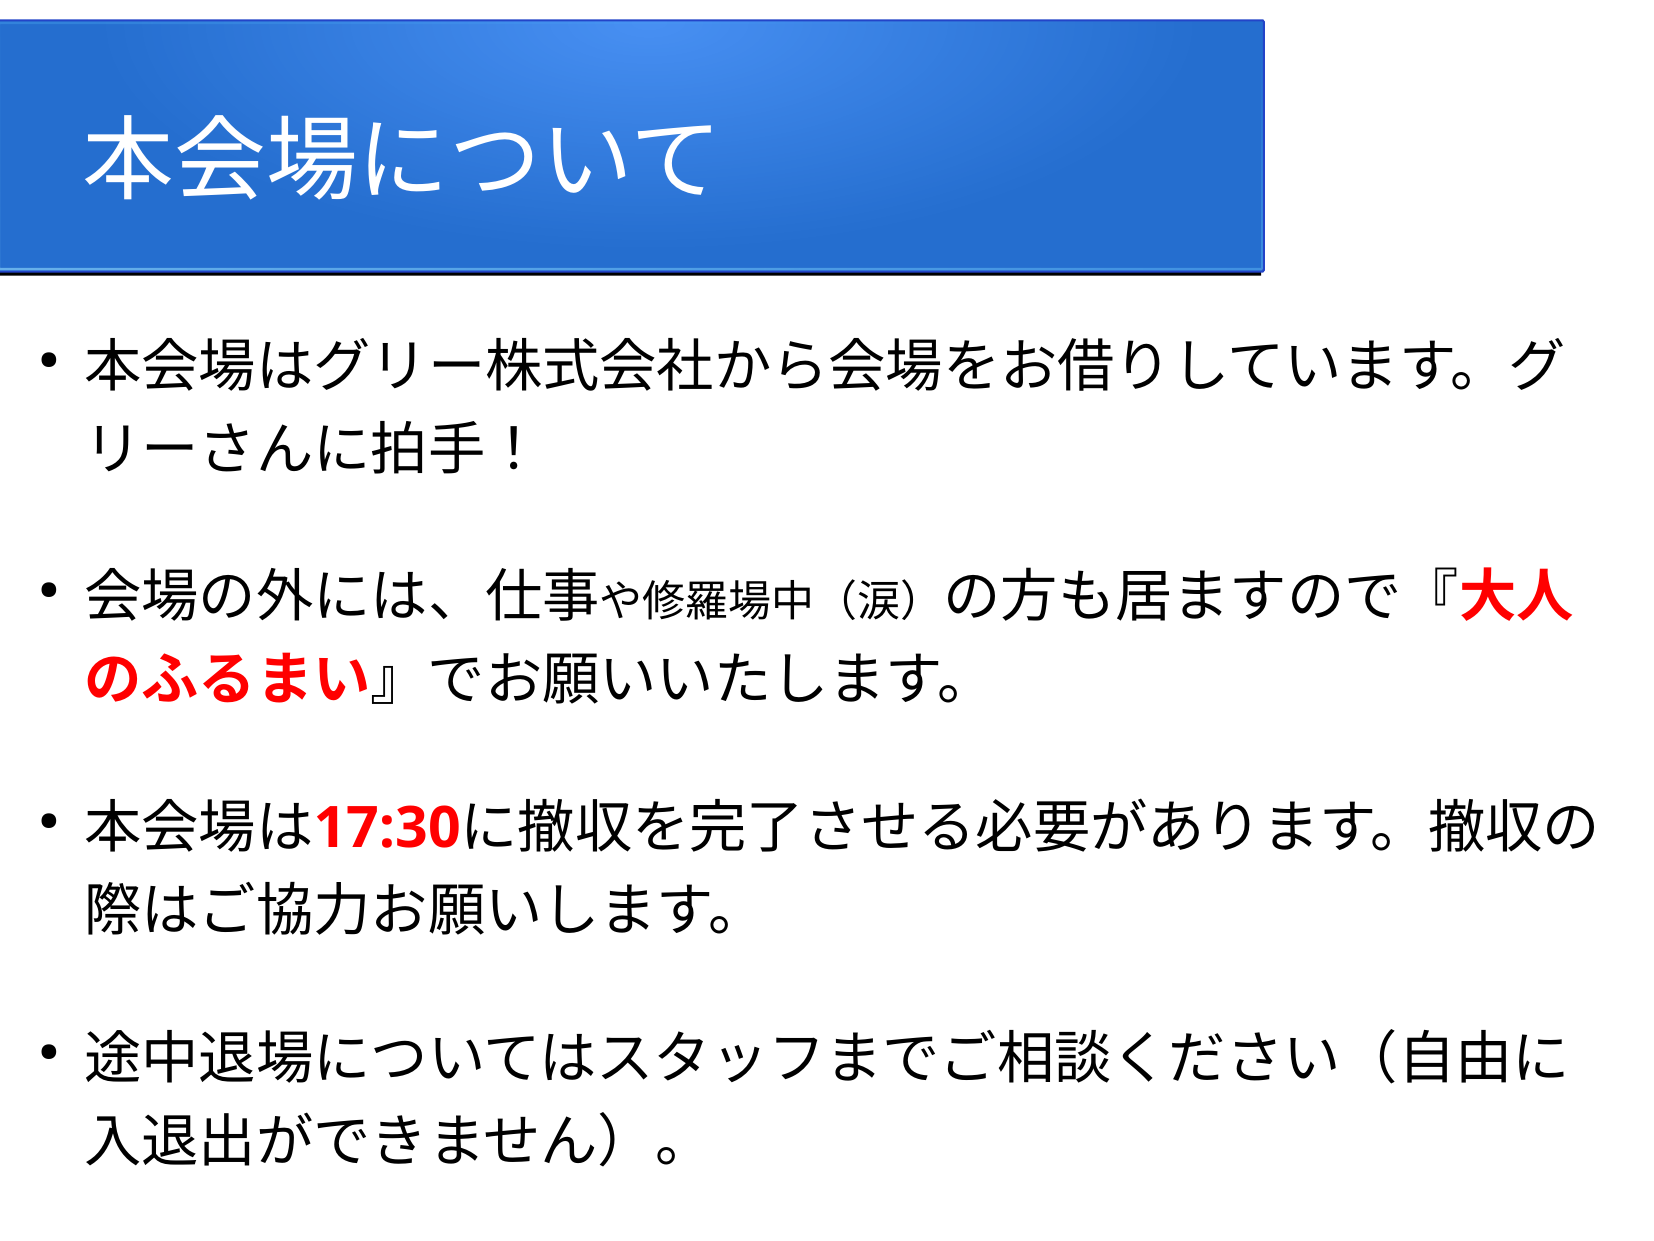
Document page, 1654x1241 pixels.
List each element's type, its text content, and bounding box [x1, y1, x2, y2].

title 本会場について [82, 49, 1250, 257]
list 本会場はグリー株式会社から会場をお借りしています。グリーさんに拍手！ 会場の外には、仕事や修羅場中（涙）の方も居ますので『大人のふるまい』でお願いいたします。 本会場は17:30に撤収を完了させる必要があります。撤収の際はご協力お願いします。 途中退場についてはスタッフまでご相談ください（自由に入退出ができません）。 [23, 319, 1607, 1182]
